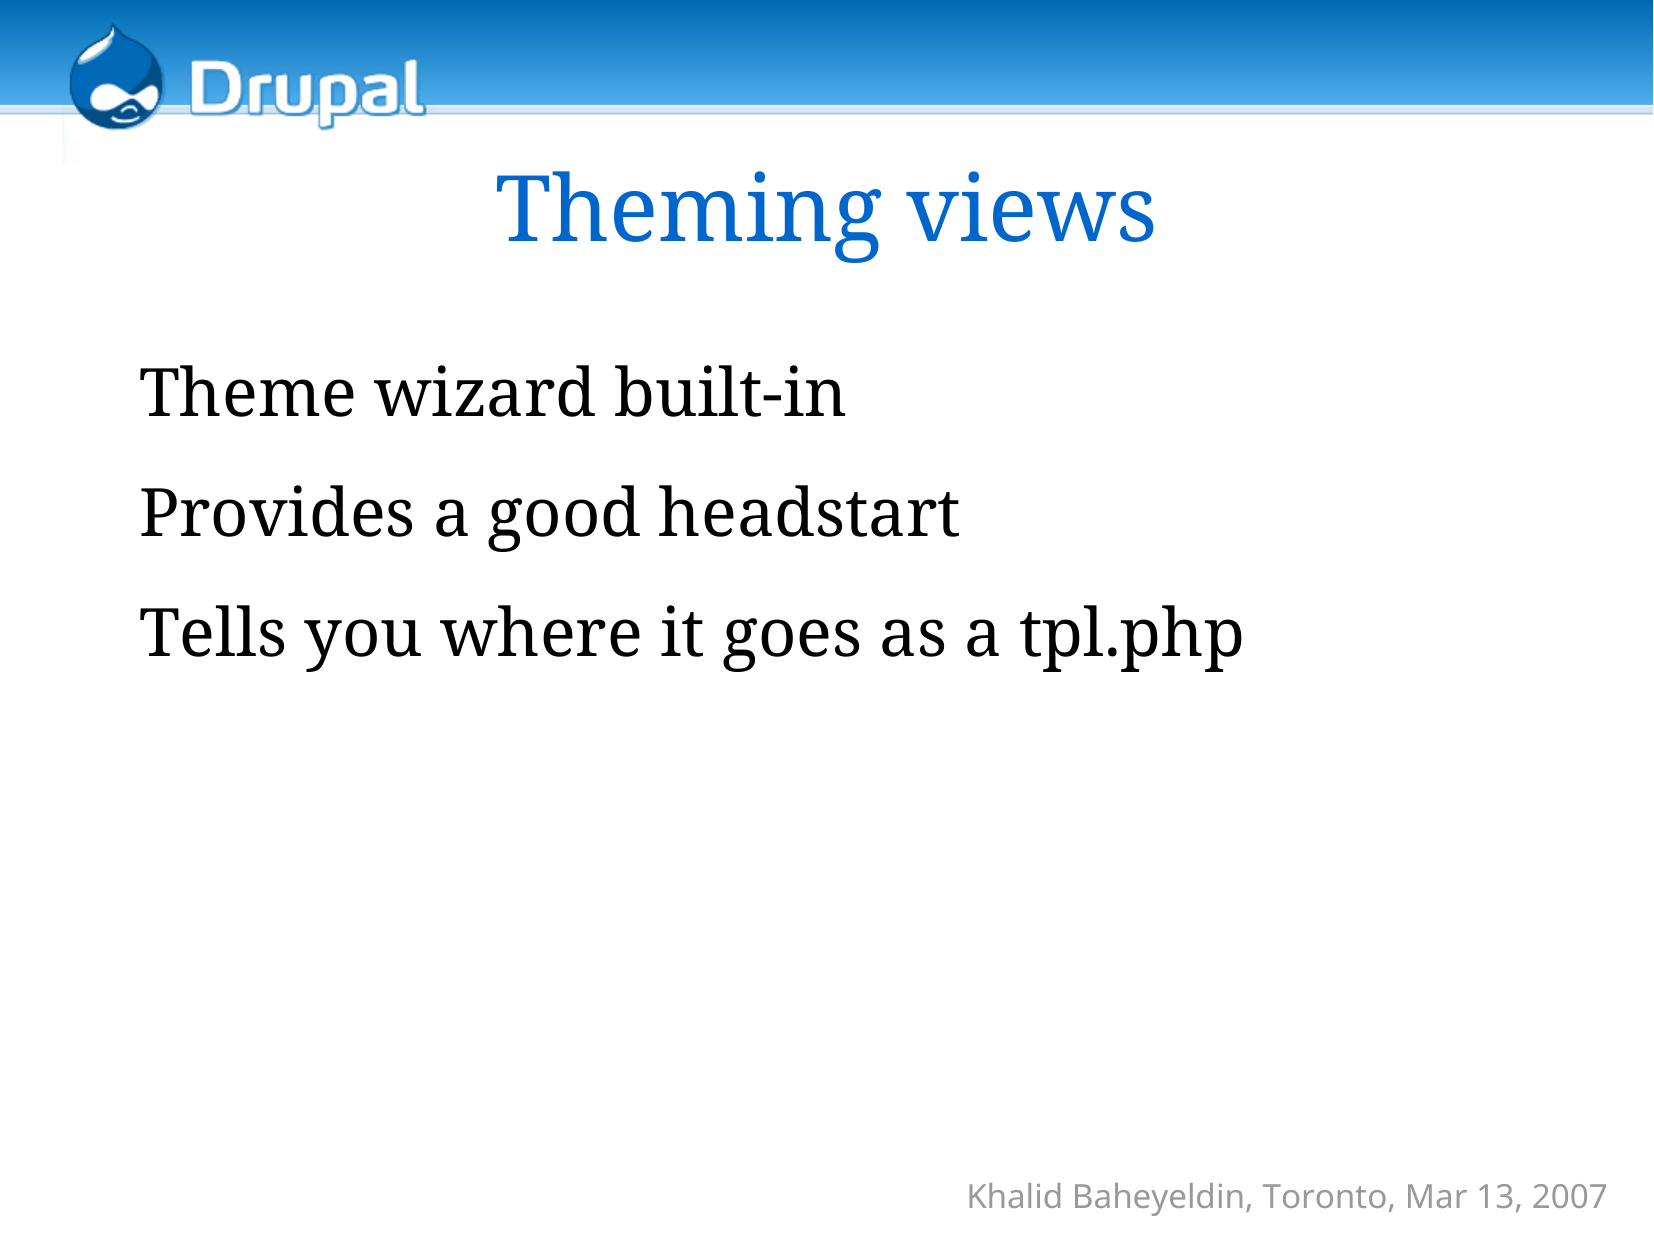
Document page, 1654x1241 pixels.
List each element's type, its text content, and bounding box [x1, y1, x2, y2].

list Theme wizard built-in Provides a good headstart Tells you where it goes as a tpl.php [121, 344, 1533, 1127]
title Theming views [121, 102, 1533, 311]
picture [0, 0, 1654, 1241]
